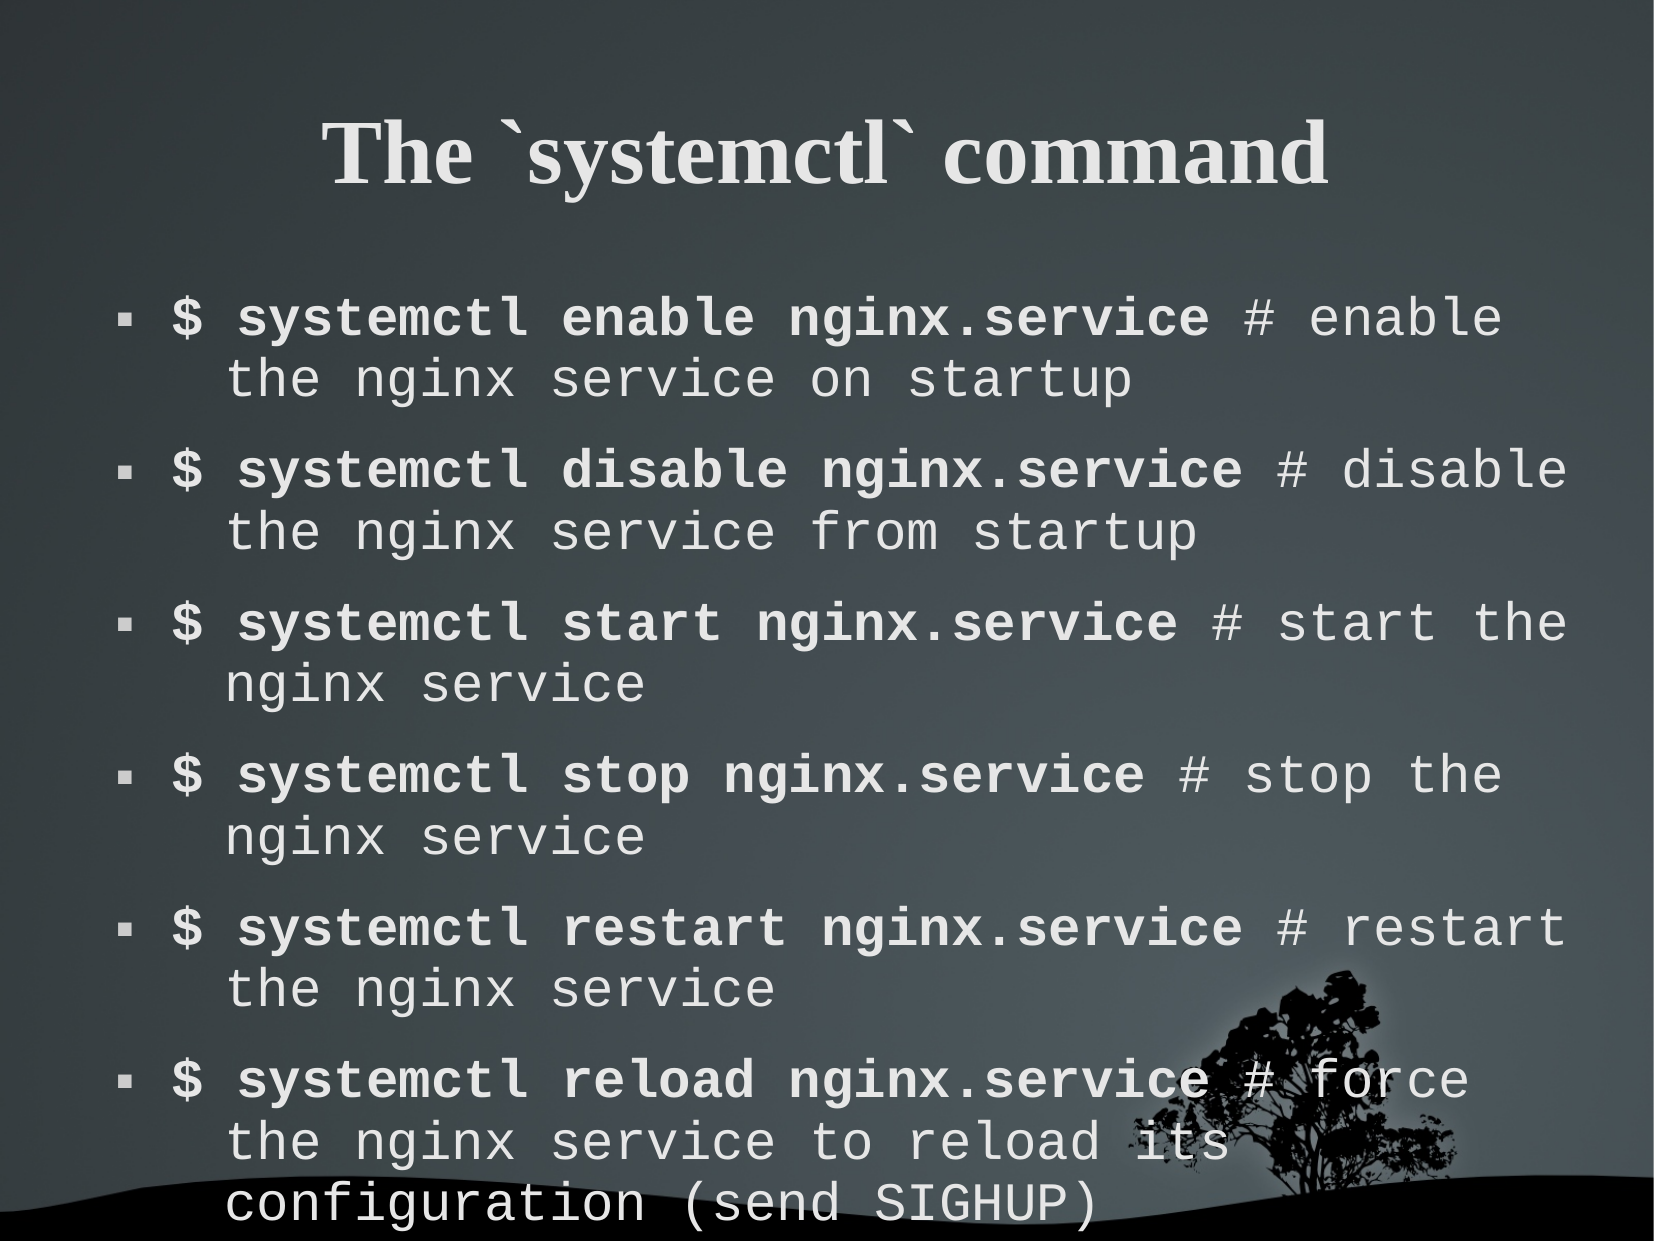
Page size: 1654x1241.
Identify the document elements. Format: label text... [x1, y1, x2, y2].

list $ systemctl enable nginx.service # enable the nginx service on startup $ systemctl disable nginx.service # disable the nginx service from startup $ systemctl start nginx.service # start the nginx service $ systemctl stop nginx.service # stop the nginx service $ systemctl restart nginx.service # restart the nginx service $ systemctl reload nginx.service # force the nginx service to reload its configuration (send SIGHUP) $ systemctl status nginx.service # check the status of the nginx service [82, 290, 1571, 1135]
picture [0, 0, 1654, 1241]
title The `systemctl` command [82, 49, 1571, 257]
